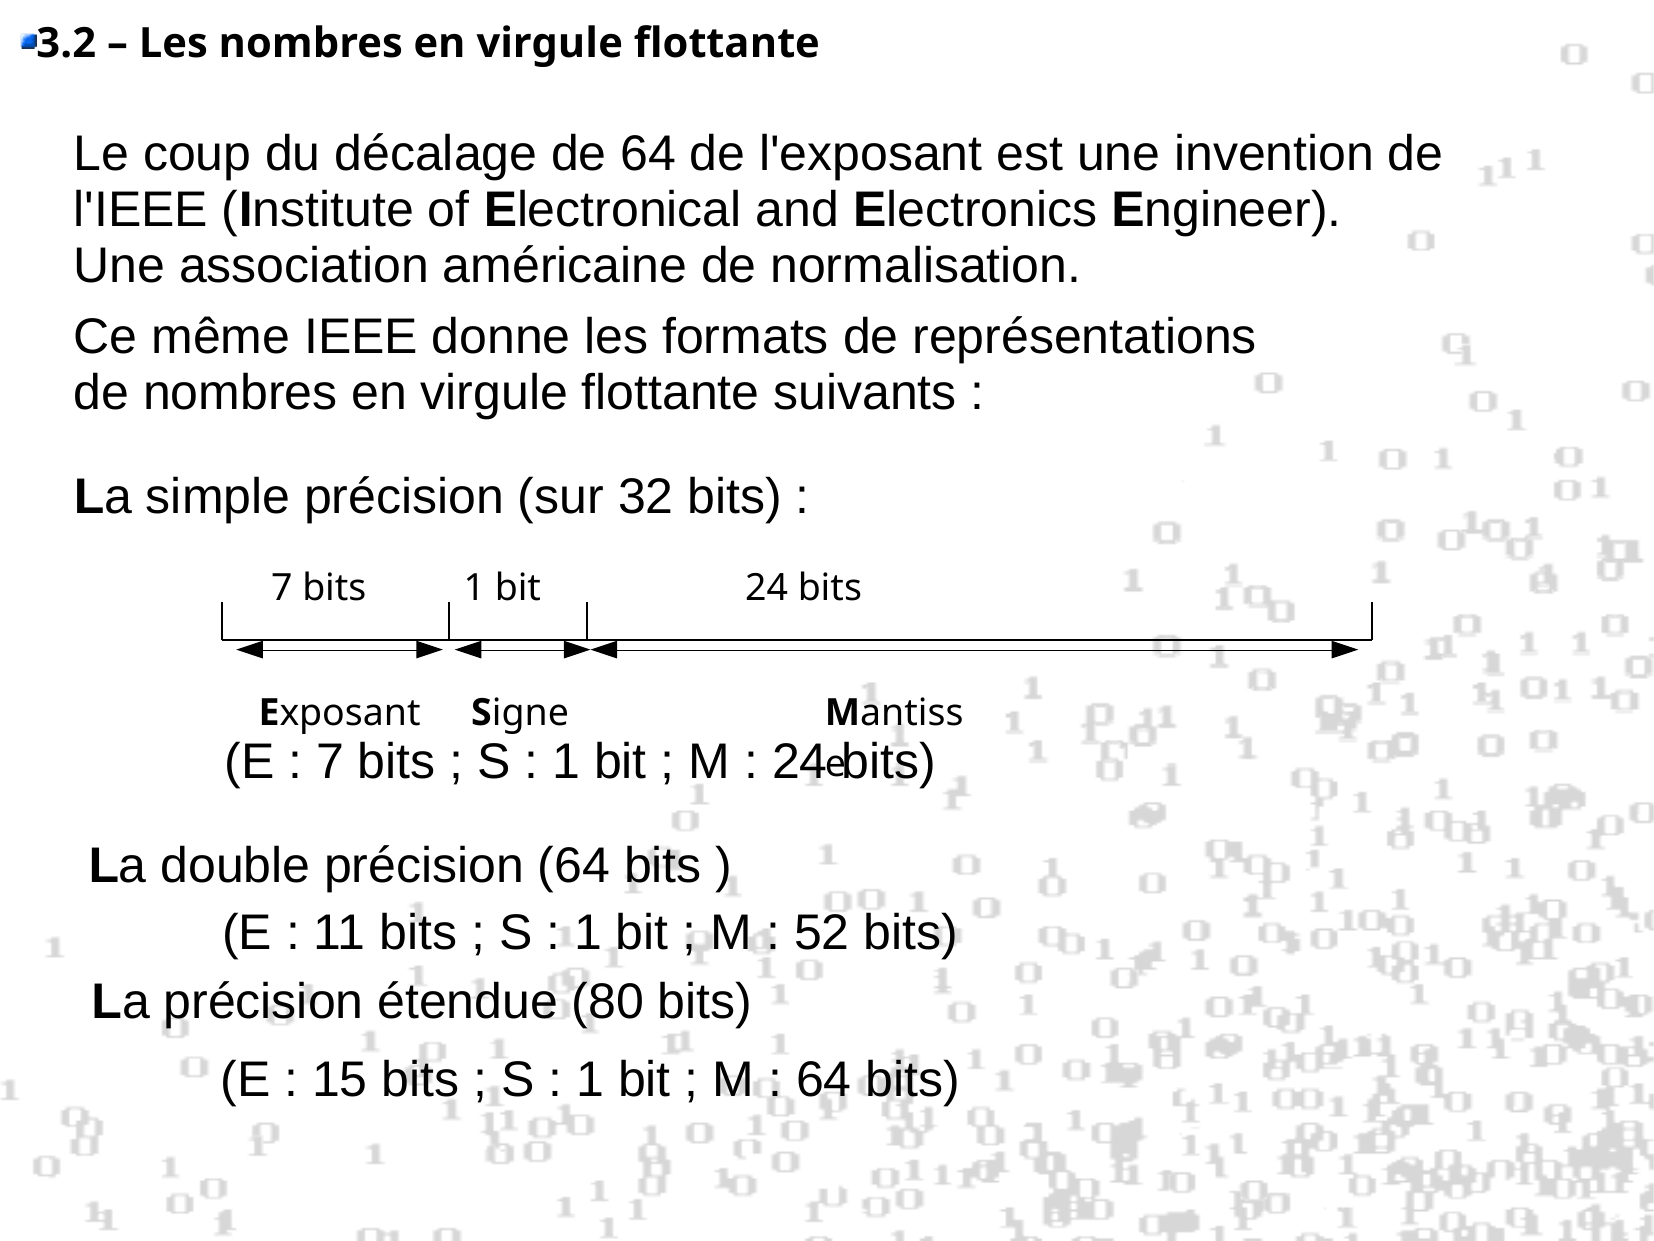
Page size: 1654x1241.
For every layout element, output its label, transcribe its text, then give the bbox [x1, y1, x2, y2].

text_box (E : 7 bits ; S : 1 bit ; M : 24 bits) [224, 738, 1209, 798]
text_box (E : 15 bits ; S : 1 bit ; M : 64 bits) [192, 1056, 1191, 1113]
text_box Signe [456, 678, 591, 739]
text_box Le coup du décalage de 64 de l'exposant est une invention de l'IEEE (Institute of Electronical and Electronics Engineer). Une association américaine de normalisation. [59, 118, 1477, 301]
text_box La double précision (64 bits ) [88, 842, 1025, 916]
text_box La précision étendue (80 bits) [91, 978, 1044, 1036]
text_box 7 bits 1 bit 24 bits [236, 552, 1375, 619]
text_box Ce même IEEE donne les formats de représentations de nombres en virgule flottante suivants : [59, 301, 1477, 428]
text_box Exposant [224, 677, 443, 738]
text_box La simple précision (sur 32 bits) : [59, 460, 1388, 533]
picture [0, 0, 1654, 1241]
text_box 3.2 – Les nombres en virgule flottante [6, 5, 1595, 71]
text_box Mantisse [810, 678, 999, 739]
text_box (E : 11 bits ; S : 1 bit ; M : 52 bits) [194, 909, 1189, 965]
